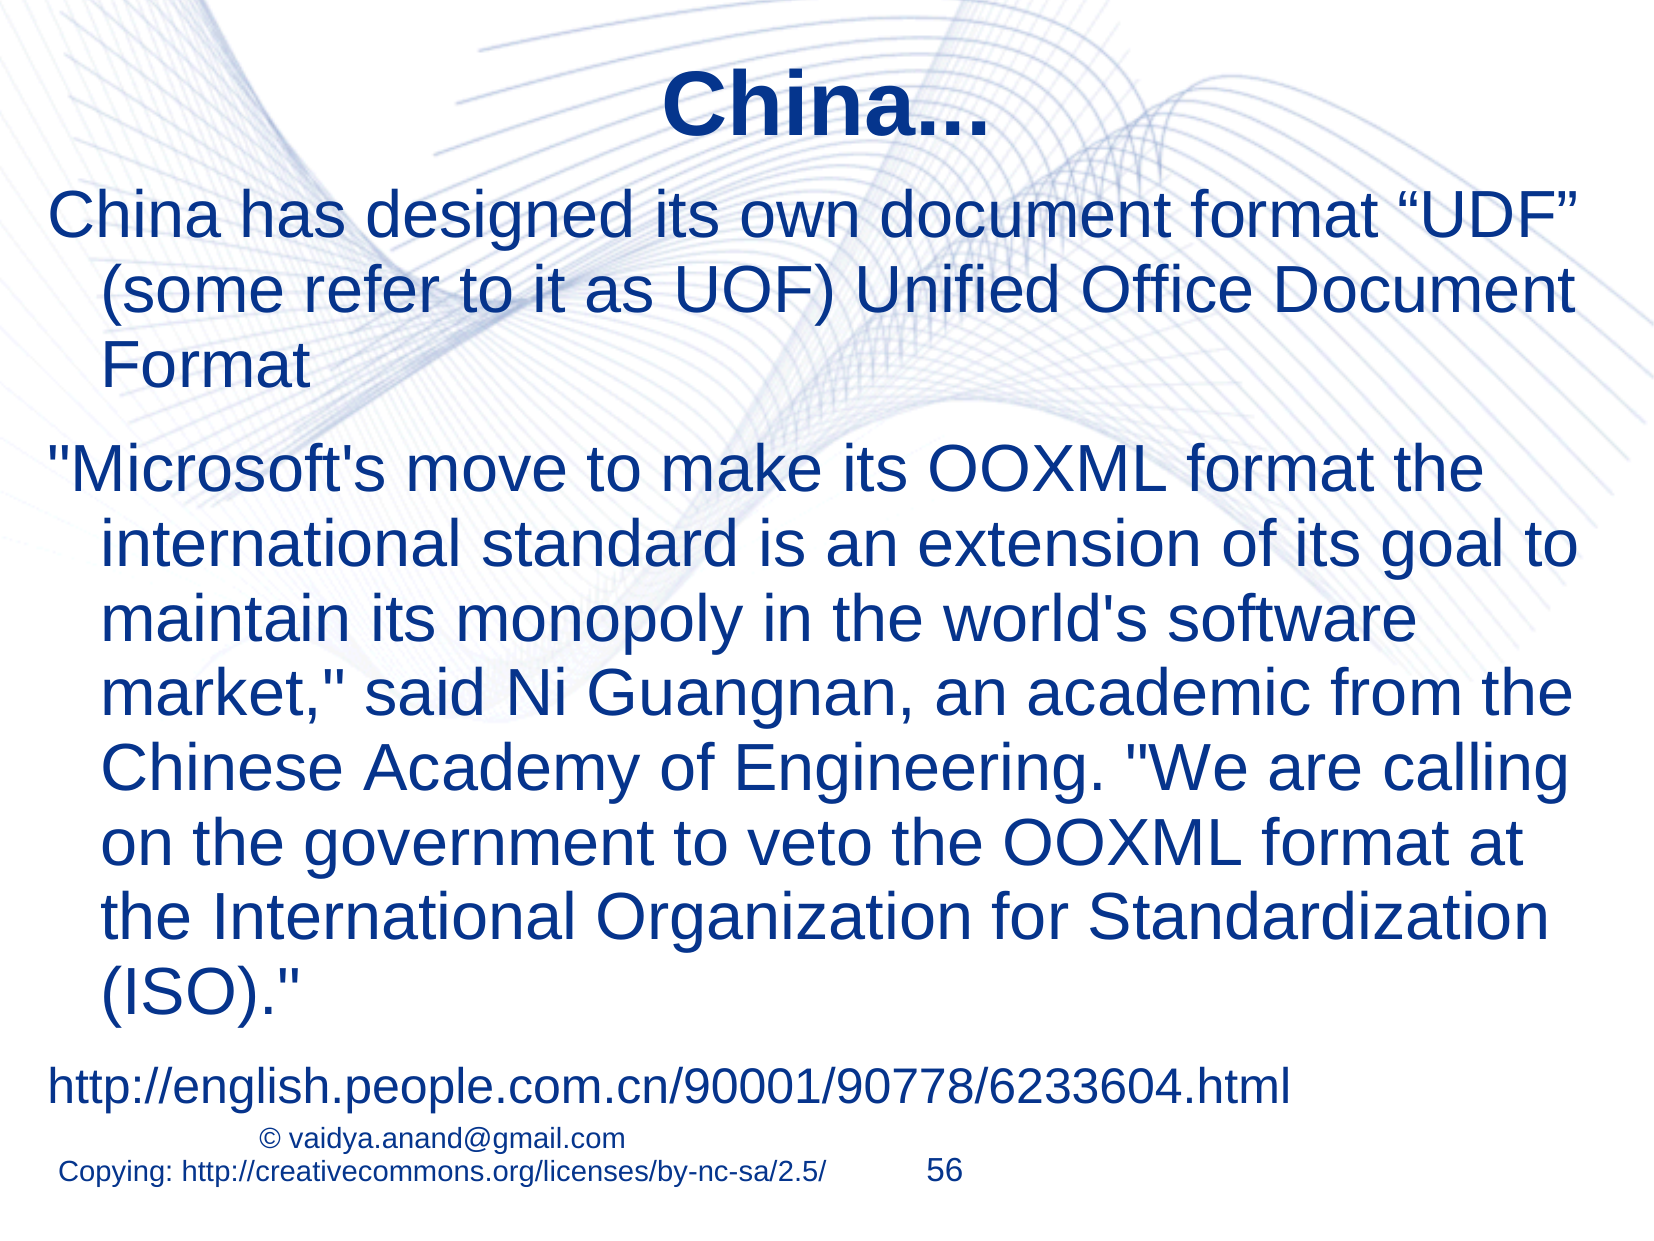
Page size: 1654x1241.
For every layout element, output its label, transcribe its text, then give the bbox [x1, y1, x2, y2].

title China... [29, 36, 1625, 170]
list China has designed its own document format “UDF” (some refer to it as UOF) Unified Office Document Format "Microsoft's move to make its OOXML format the international standard is an extension of its goal to maintain its monopoly in the world's software market," said Ni Guangnan, an academic from the Chinese Academy of Engineering. "We are calling on the government to veto the OOXML format at the International Organization for Standardization (ISO)." http://english.people.com.cn/90001/90778/6233604.html [29, 177, 1625, 1115]
picture [0, 0, 1654, 1241]
